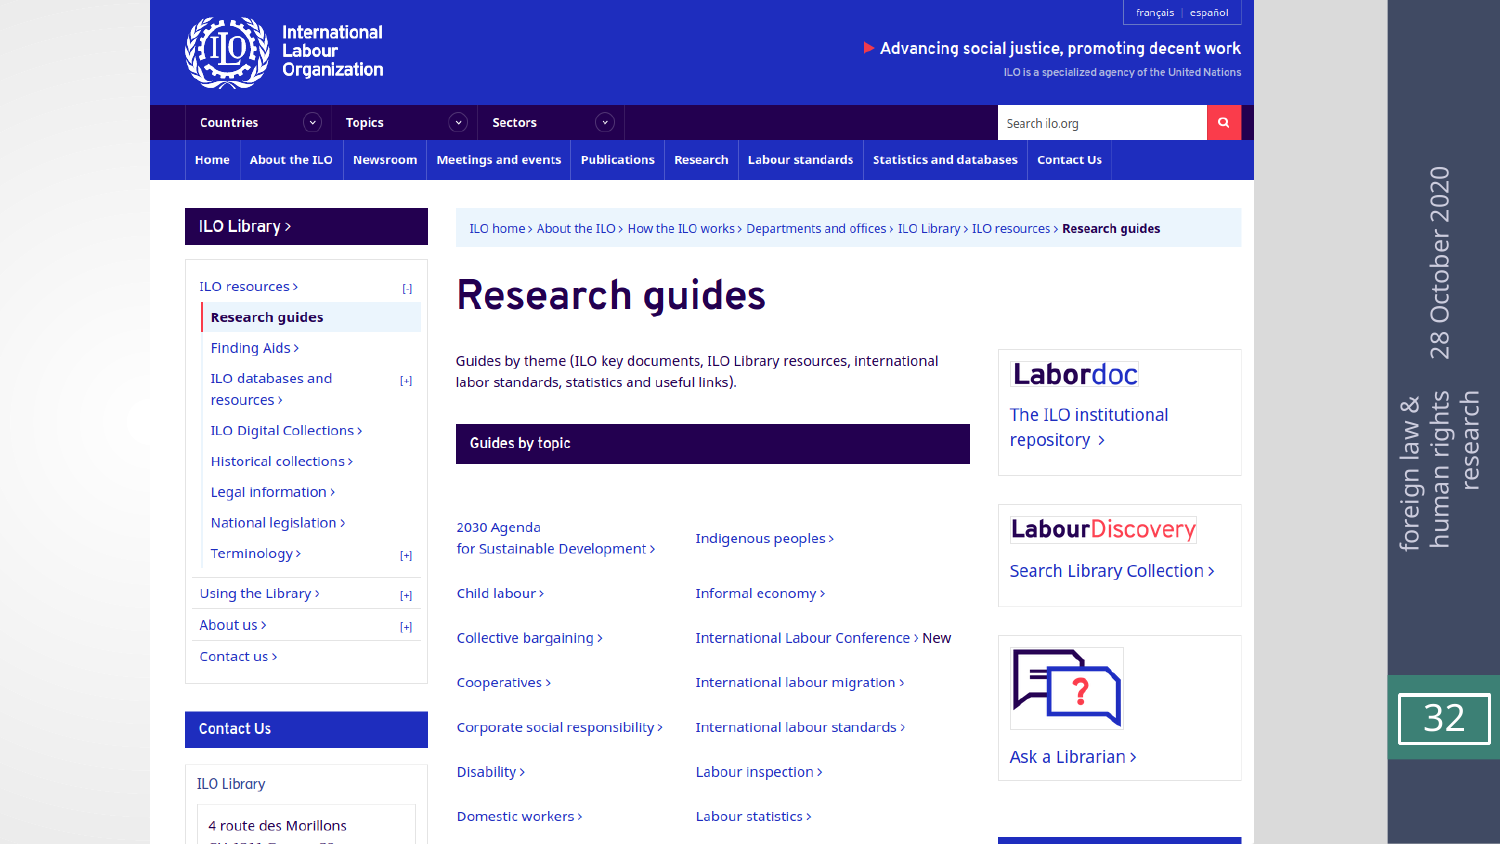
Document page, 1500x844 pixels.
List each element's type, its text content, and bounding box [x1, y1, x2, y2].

footer foreign law & human rights research [1408, 375, 1469, 667]
picture [150, 0, 1254, 844]
slide_number 28 October 2020 [1408, 75, 1469, 375]
slide_number <number> [1399, 695, 1490, 744]
